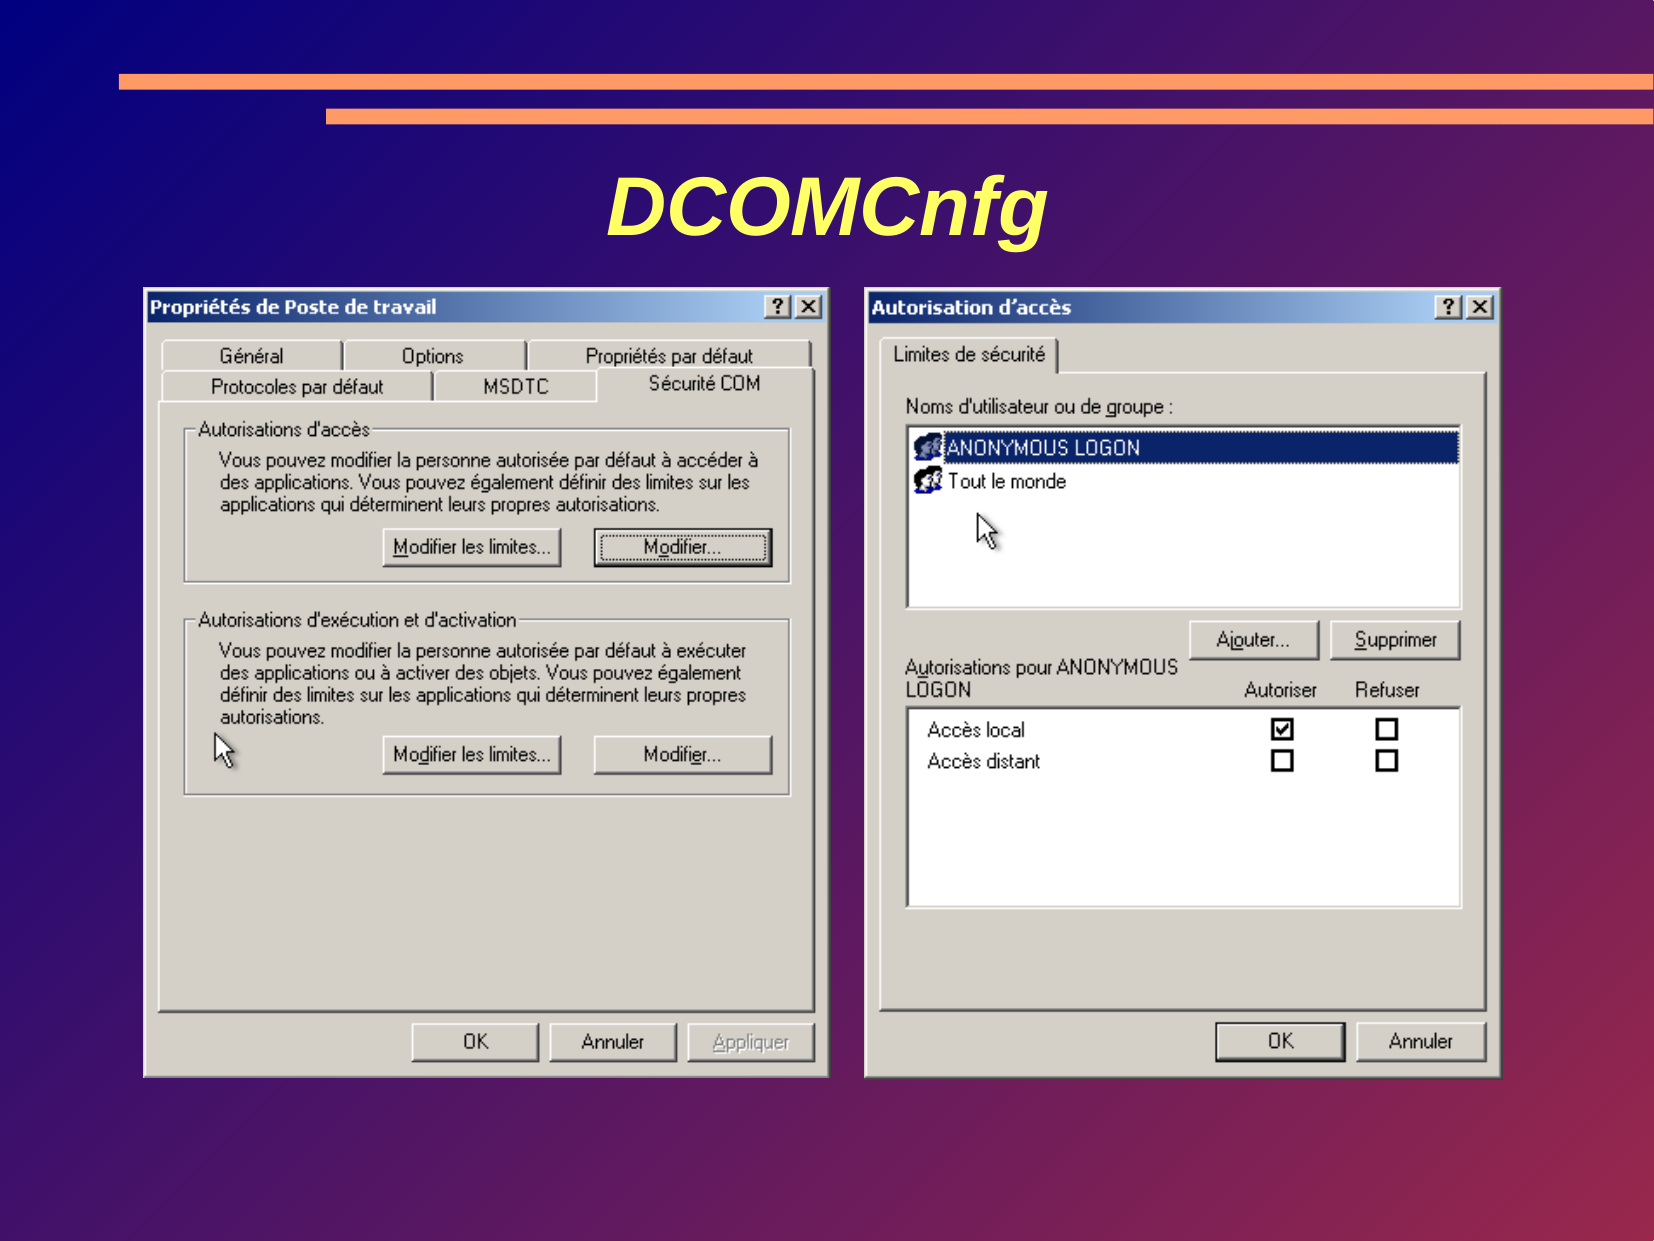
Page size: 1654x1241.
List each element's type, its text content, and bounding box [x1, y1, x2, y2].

picture [864, 287, 1503, 1080]
title DCOMCnfg [121, 102, 1534, 311]
picture [143, 287, 831, 1078]
